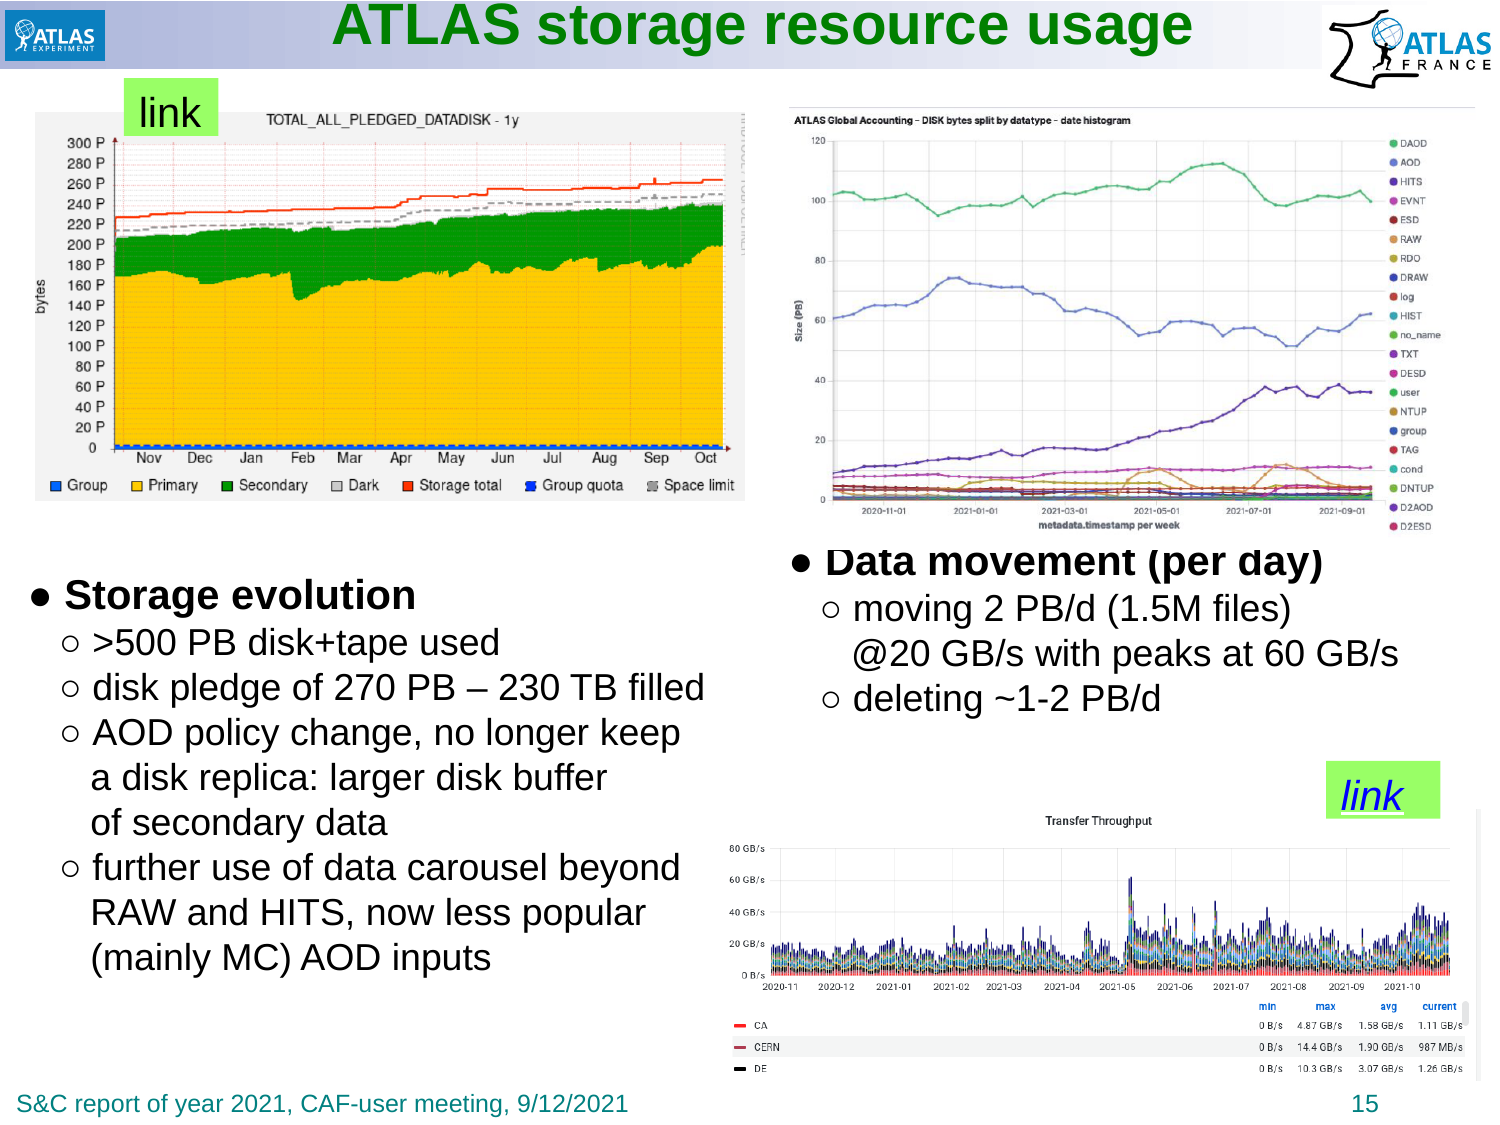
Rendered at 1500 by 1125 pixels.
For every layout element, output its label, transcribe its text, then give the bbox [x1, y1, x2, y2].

text_box link [1326, 760, 1441, 819]
text_box link [123, 78, 219, 136]
text_box ATLAS storage resource usage [7, 0, 1500, 110]
picture [723, 809, 1481, 1081]
picture [773, 96, 1483, 550]
text_box ● Data movement (per day) ○ moving 2 PB/d (1.5M files) @20 GB/s with peaks at 60 GB/s ○ deleting ~1-2 PB/d [773, 526, 1500, 754]
picture [35, 112, 745, 501]
text_box ● Storage evolution ○ >500 PB disk+tape used ○ disk pledge of 270 PB – 230 TB filled ○ AOD policy change, no longer keep a disk replica: larger disk buffer of secondary data ○ further use of data carousel beyond RAW and HITS, now less popular (mainly MC) AOD inputs [12, 560, 996, 939]
